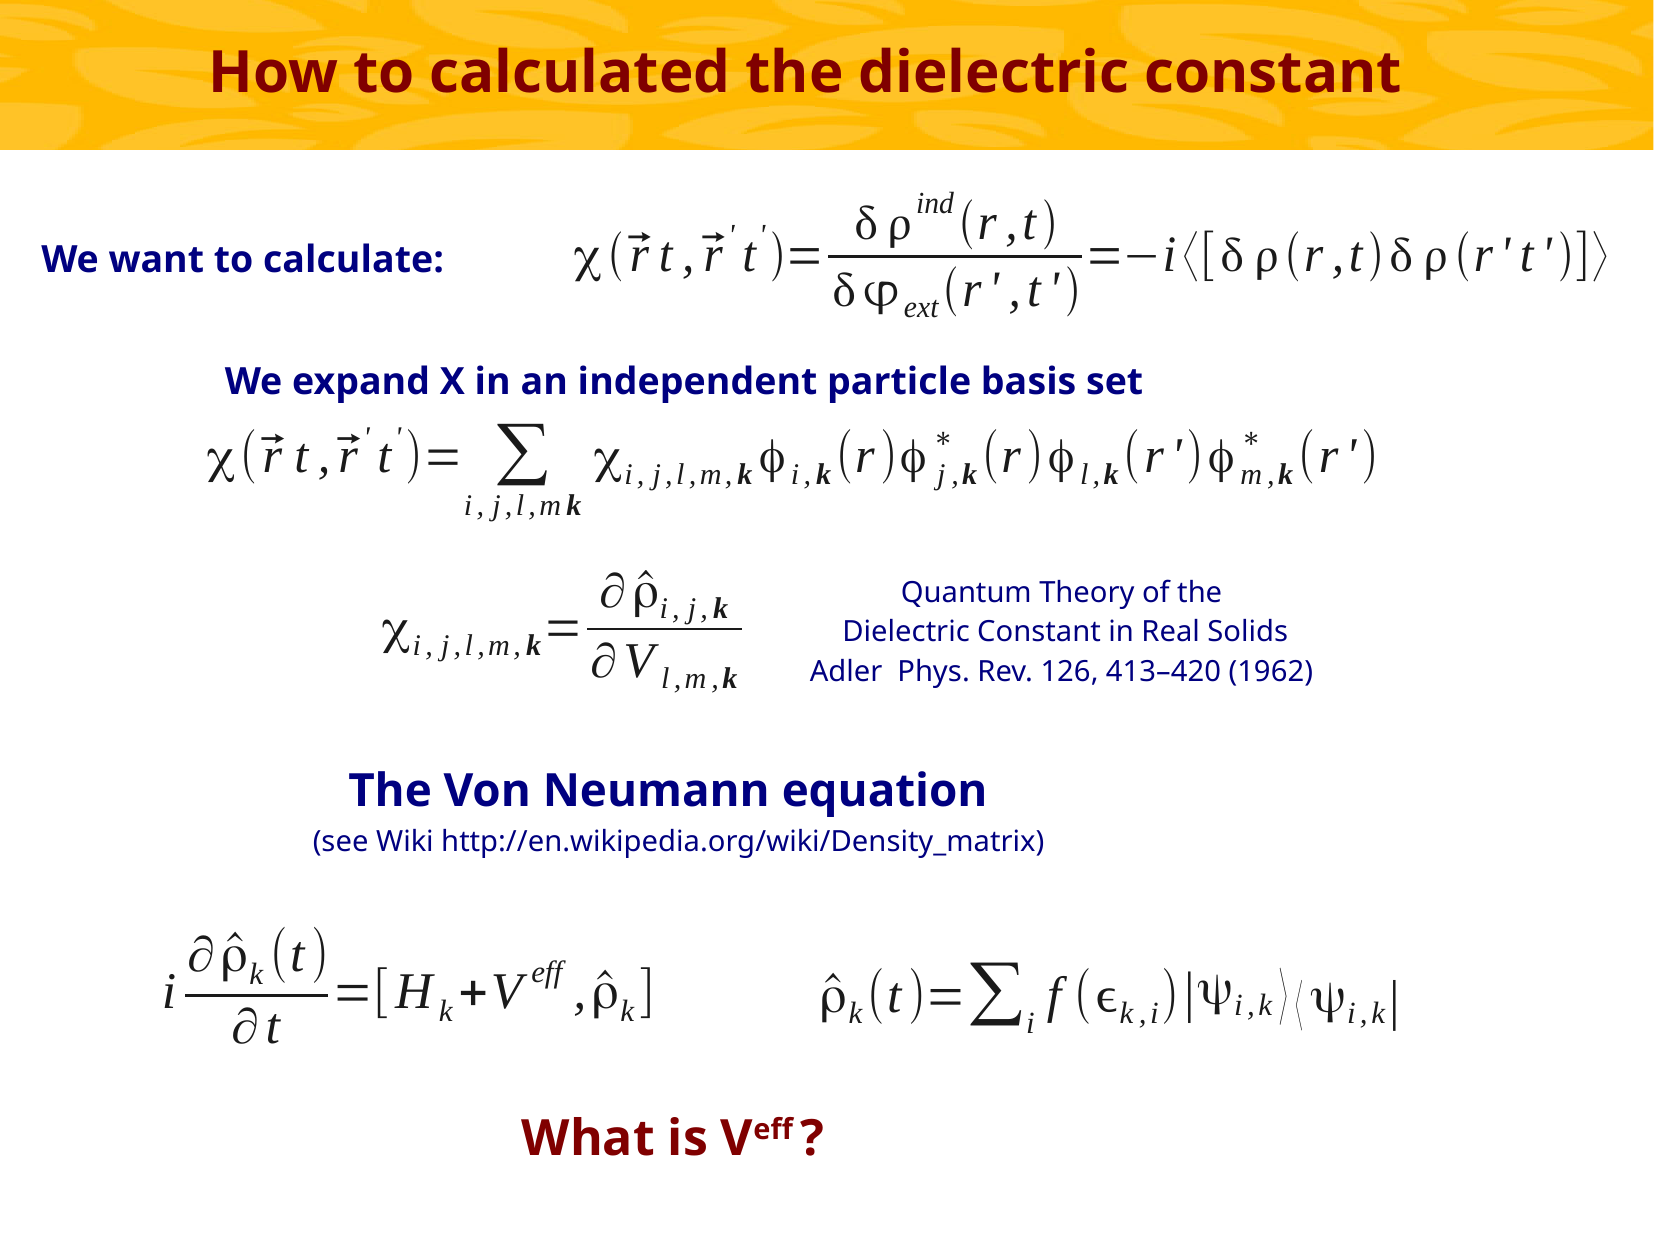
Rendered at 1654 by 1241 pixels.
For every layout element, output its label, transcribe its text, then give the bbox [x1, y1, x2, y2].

chart [375, 570, 751, 696]
text_box The Von Neumann equation (see Wiki http://en.wikipedia.org/wiki/Density_matrix) [298, 750, 1216, 888]
text_box We expand X in an independent particle basis set [210, 346, 1459, 424]
text_box We want to calculate: [26, 225, 541, 302]
chart [568, 186, 1615, 325]
text_box What is Veff ? [507, 1095, 921, 1202]
chart [199, 420, 1385, 523]
chart [812, 959, 1411, 1041]
chart [155, 924, 661, 1056]
picture [0, 0, 1654, 150]
text_box How to calculated the dielectric constant [53, 23, 1558, 134]
text_box Quantum Theory of the Dielectric Constant in Real Solids Adler Phys. Rev. 126, 413–420 (1962) [795, 563, 1471, 721]
